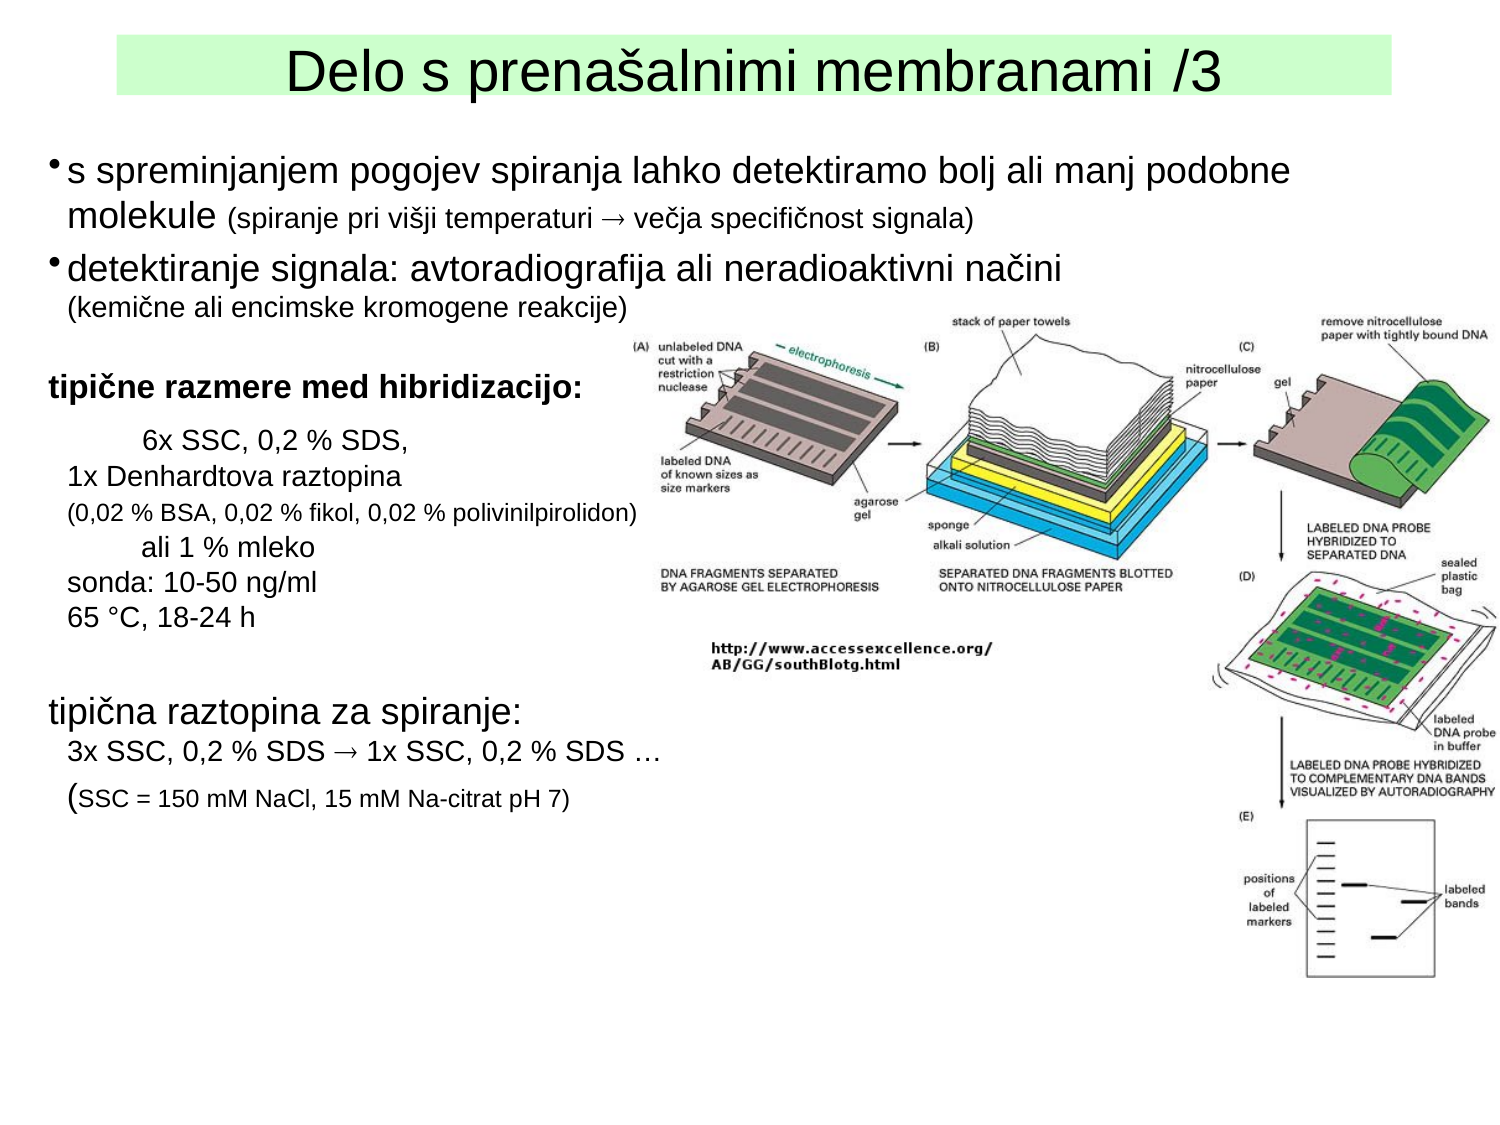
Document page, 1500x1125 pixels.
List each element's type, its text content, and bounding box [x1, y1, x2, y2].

title Delo s prenašalnimi membranami /3 [116, 34, 1392, 96]
list s spreminjanjem pogojev spiranja lahko detektiramo bolj ali manj podobne molekule (spiranje pri višji temperaturi  večja specifičnost signala) detektiranje signala: avtoradiografija ali neradioaktivni načini (kemične ali encimske kromogene reakcije) tipične razmere med hibridizacijo: 6x SSC, 0,2 % SDS, 1x Denhardtova raztopina (0,02 % BSA, 0,02 % fikol, 0,02 % polivinilpirolidon) ali 1 % mleko sonda: 10-50 ng/ml 65 °C, 18-24 h tipična raztopina za spiranje: 3x SSC, 0,2 % SDS  1x SSC, 0,2 % SDS … (SSC = 150 mM NaCl, 15 mM Na-citrat pH 7) [33, 138, 1463, 850]
picture [633, 314, 1500, 978]
